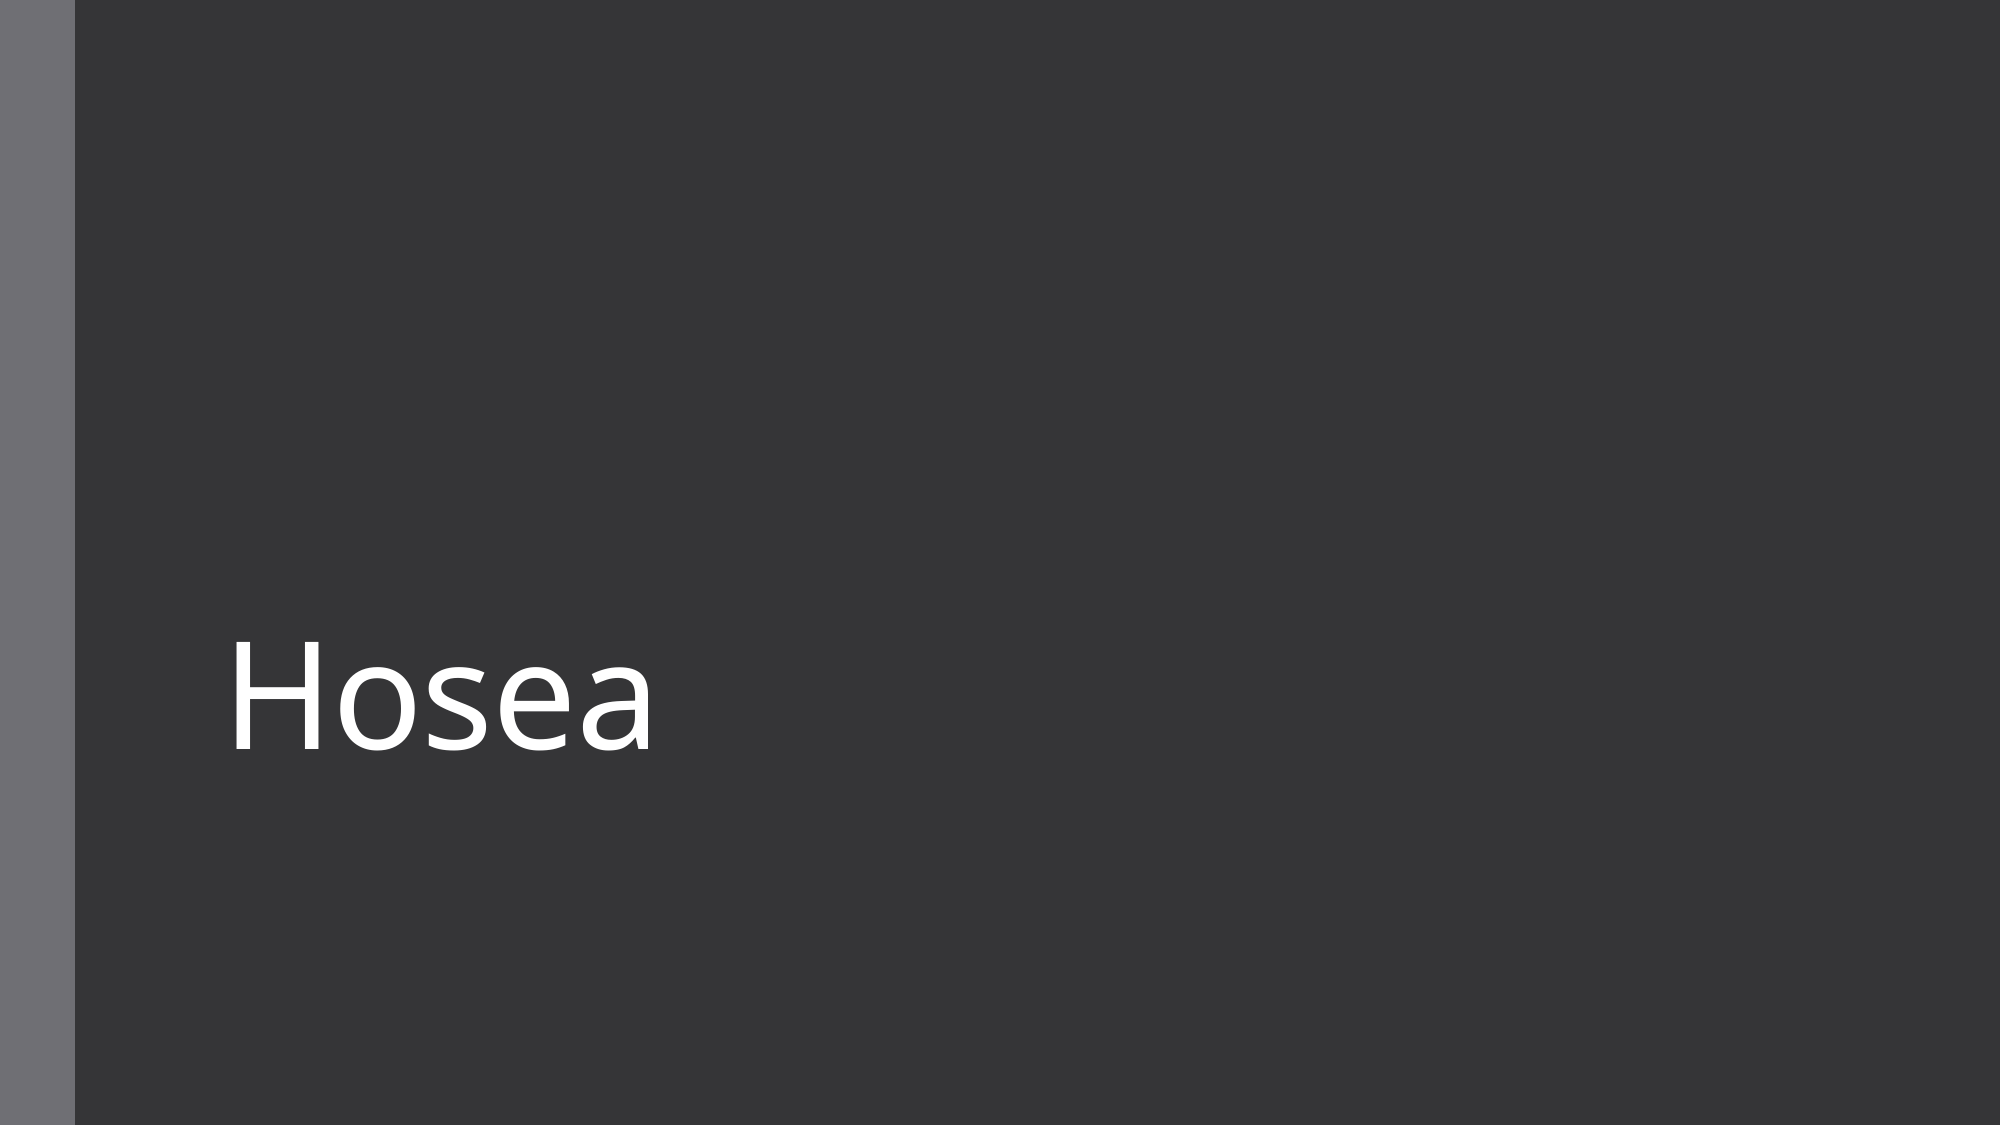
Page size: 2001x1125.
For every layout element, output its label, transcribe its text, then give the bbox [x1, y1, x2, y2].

title Hosea [206, 124, 1752, 788]
